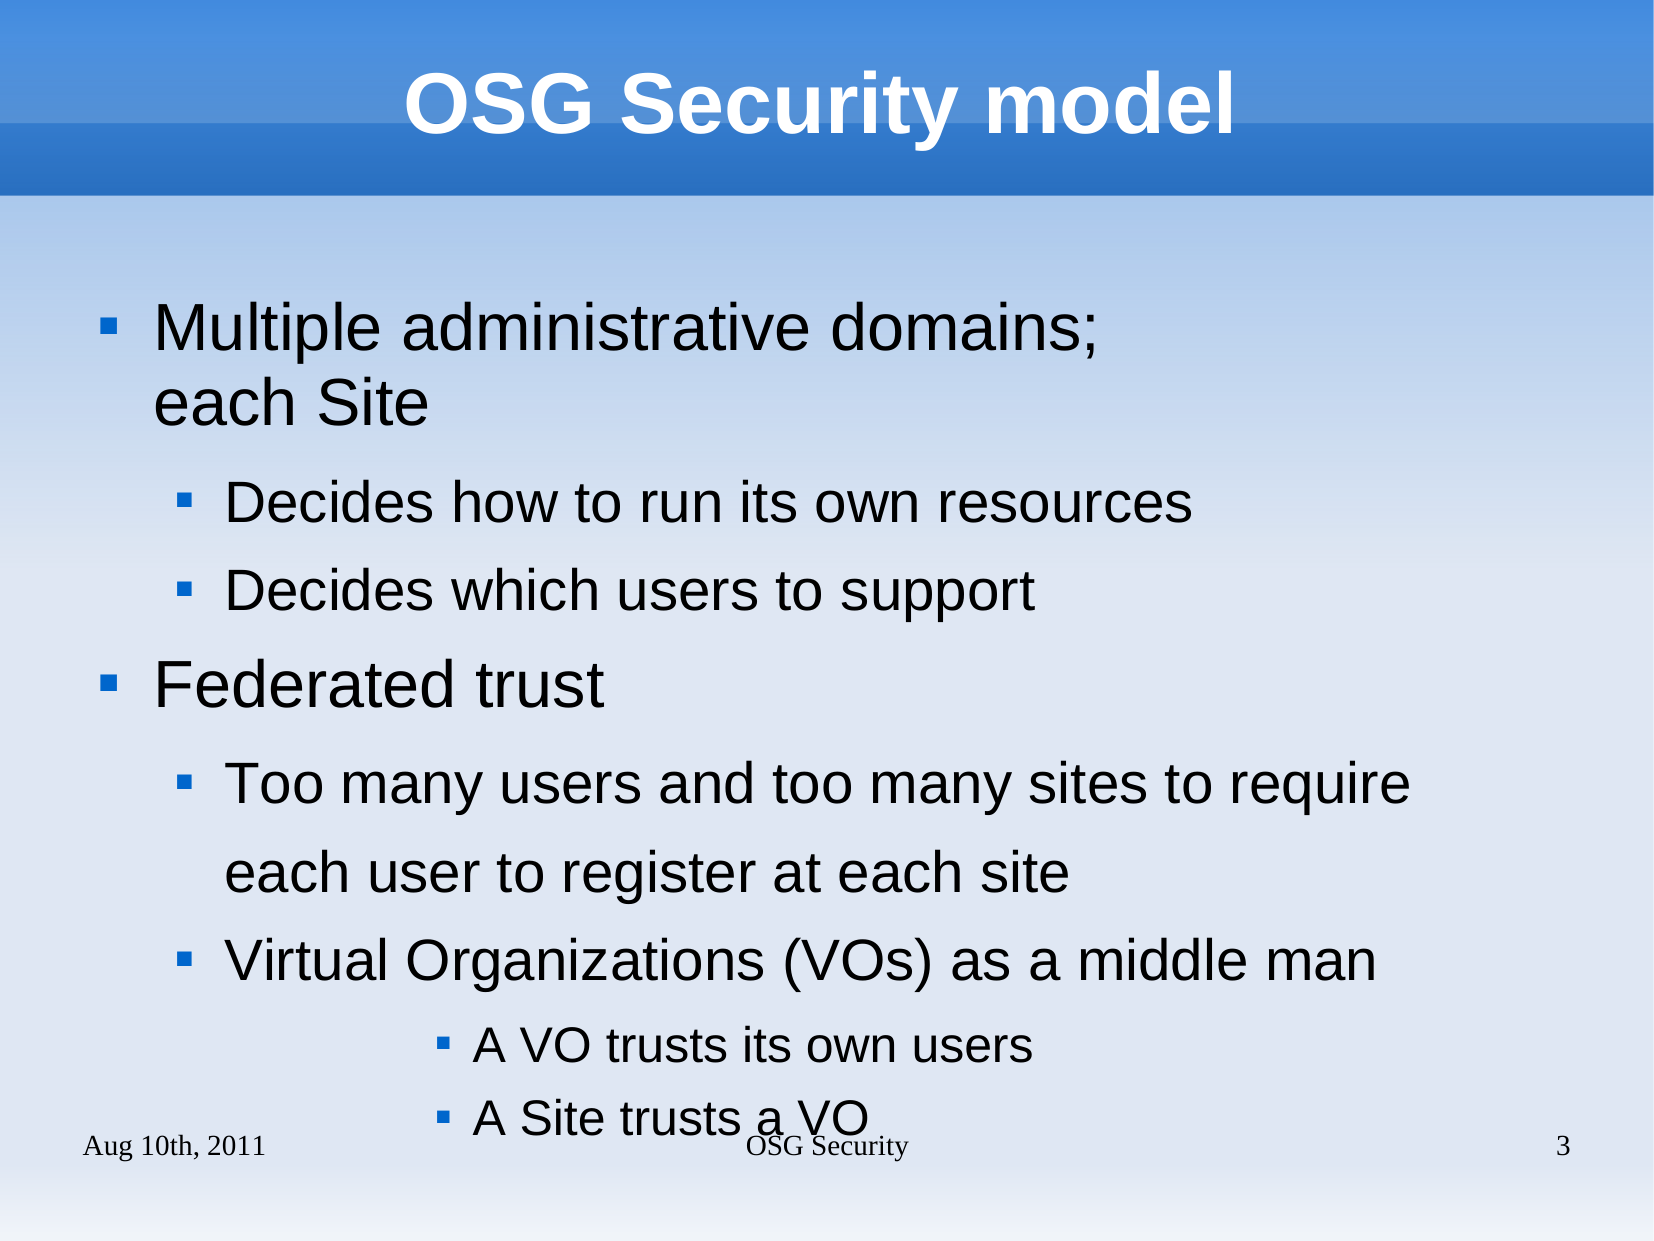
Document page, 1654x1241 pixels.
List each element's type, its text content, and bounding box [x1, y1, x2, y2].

picture [0, 0, 1654, 1241]
title OSG Security model [76, 0, 1565, 208]
list Multiple administrative domains; each Site Decides how to run its own resources Decides which users to support Federated trust Too many users and too many sites to require each user to register at each site Virtual Organizations (VOs) as a middle man A VO trusts its own users A Site trusts a VO [82, 290, 1571, 1147]
